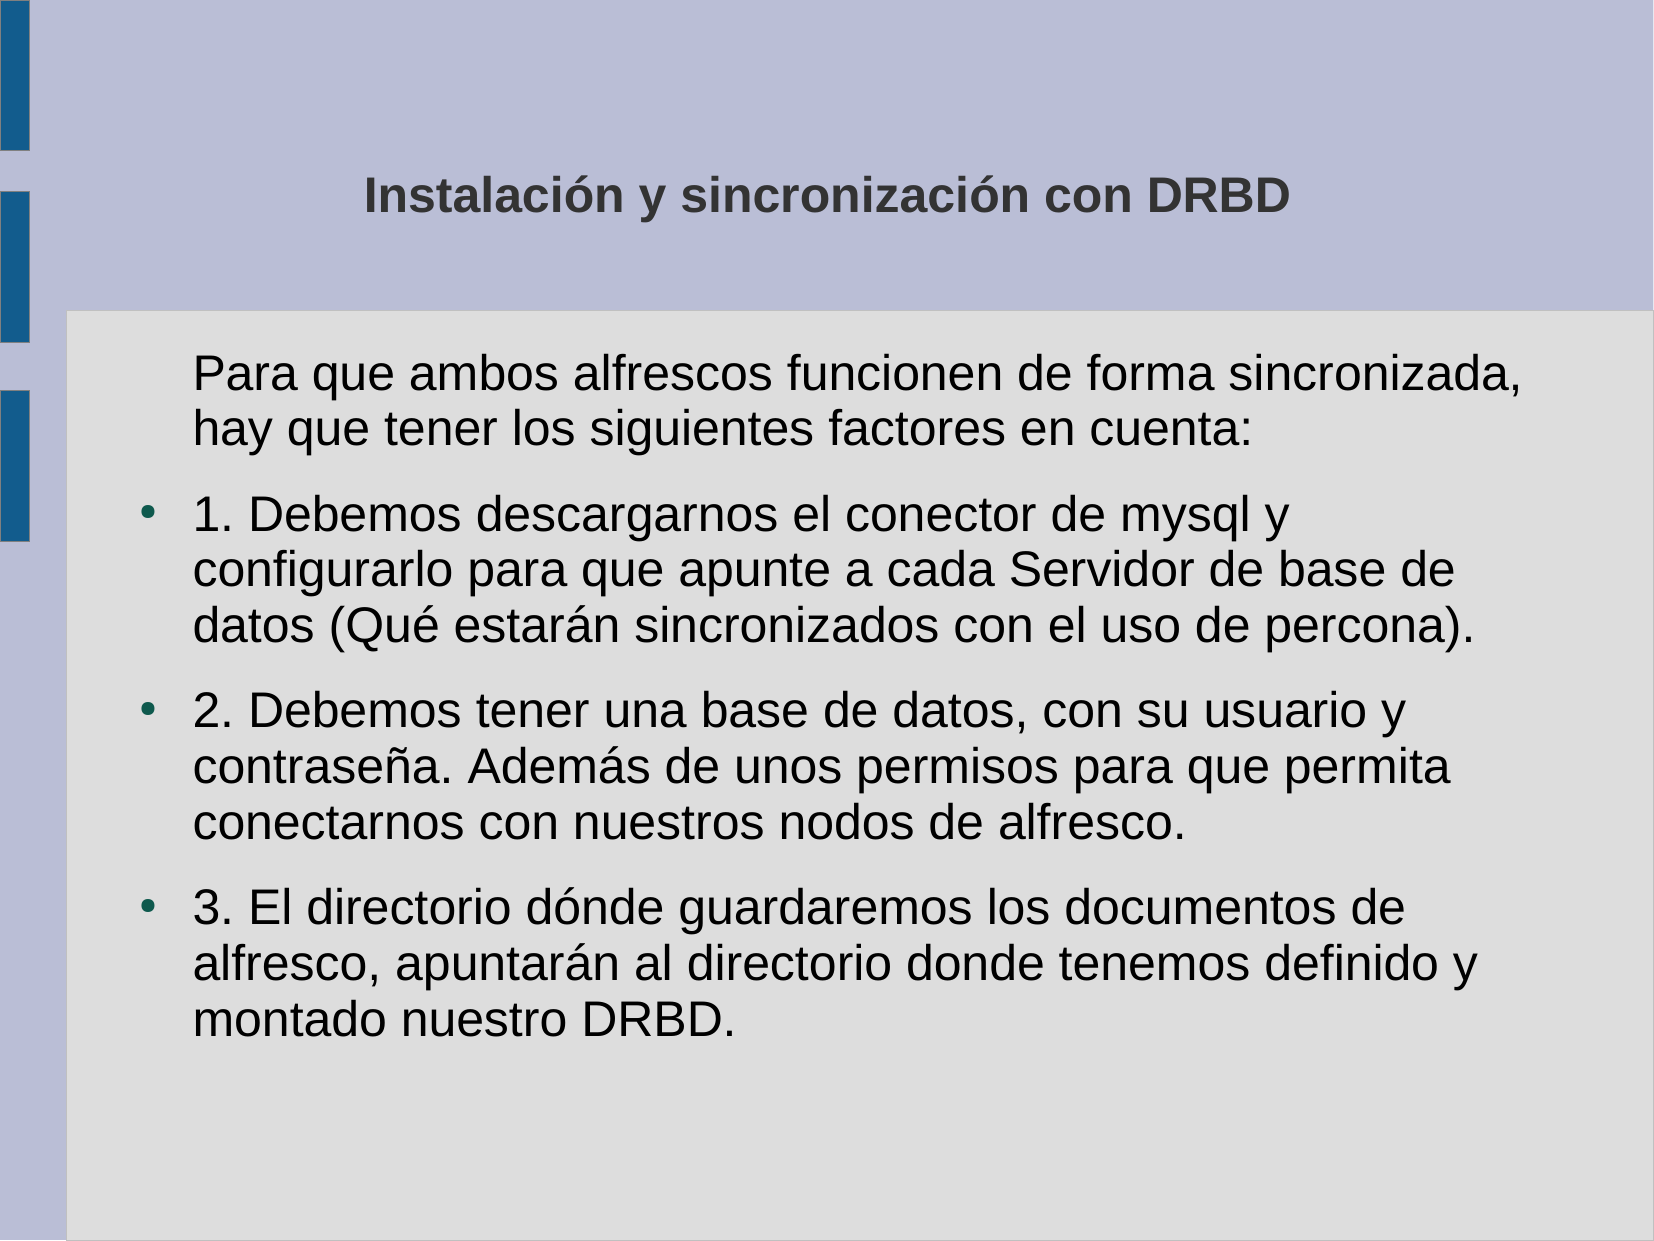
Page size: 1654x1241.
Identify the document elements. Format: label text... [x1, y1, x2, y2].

title Instalación y sincronización con DRBD [121, 91, 1534, 299]
list Para que ambos alfrescos funcionen de forma sincronizada, hay que tener los siguientes factores en cuenta: 1. Debemos descargarnos el conector de mysql y configurarlo para que apunte a cada Servidor de base de datos (Qué estarán sincronizados con el uso de percona). 2. Debemos tener una base de datos, con su usuario y contraseña. Además de unos permisos para que permita conectarnos con nuestros nodos de alfresco. 3. El directorio dónde guardaremos los documentos de alfresco, apuntarán al directorio donde tenemos definido y montado nuestro DRBD. [121, 344, 1534, 1188]
